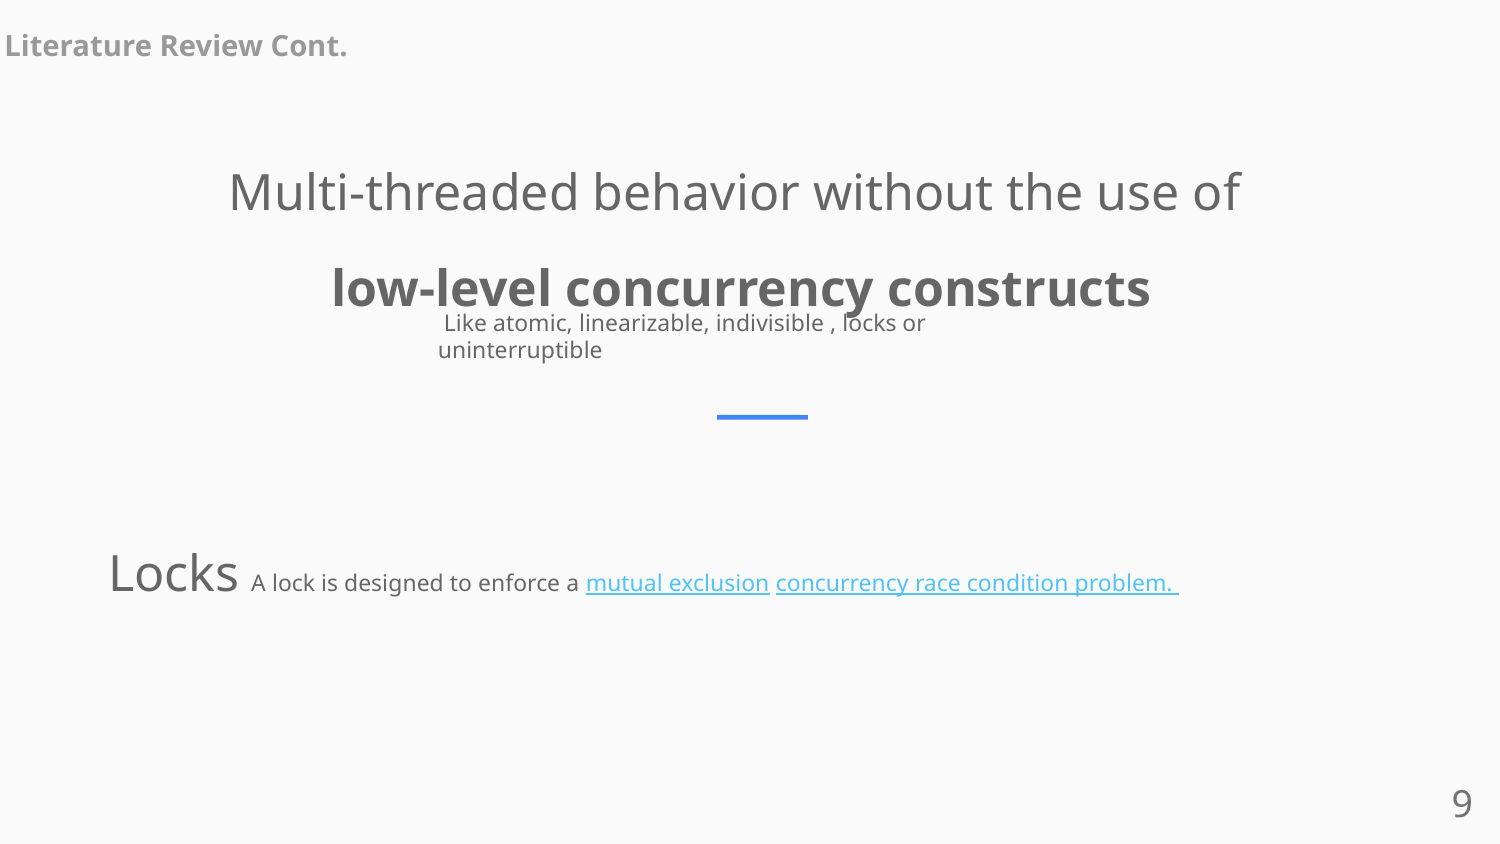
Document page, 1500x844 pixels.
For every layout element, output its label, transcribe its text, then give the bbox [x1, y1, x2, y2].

text_box Locks A lock is designed to enforce a mutual exclusion concurrency race condition problem. [93, 501, 1440, 606]
text_box Like atomic, linearizable, indivisible , locks or uninterruptible [422, 303, 1082, 369]
slide_number 9 [1398, 770, 1489, 835]
text_box Literature Review Cont. [0, 12, 371, 89]
title Multi-threaded behavior without the use of low-level concurrency constructs [37, 110, 1446, 331]
